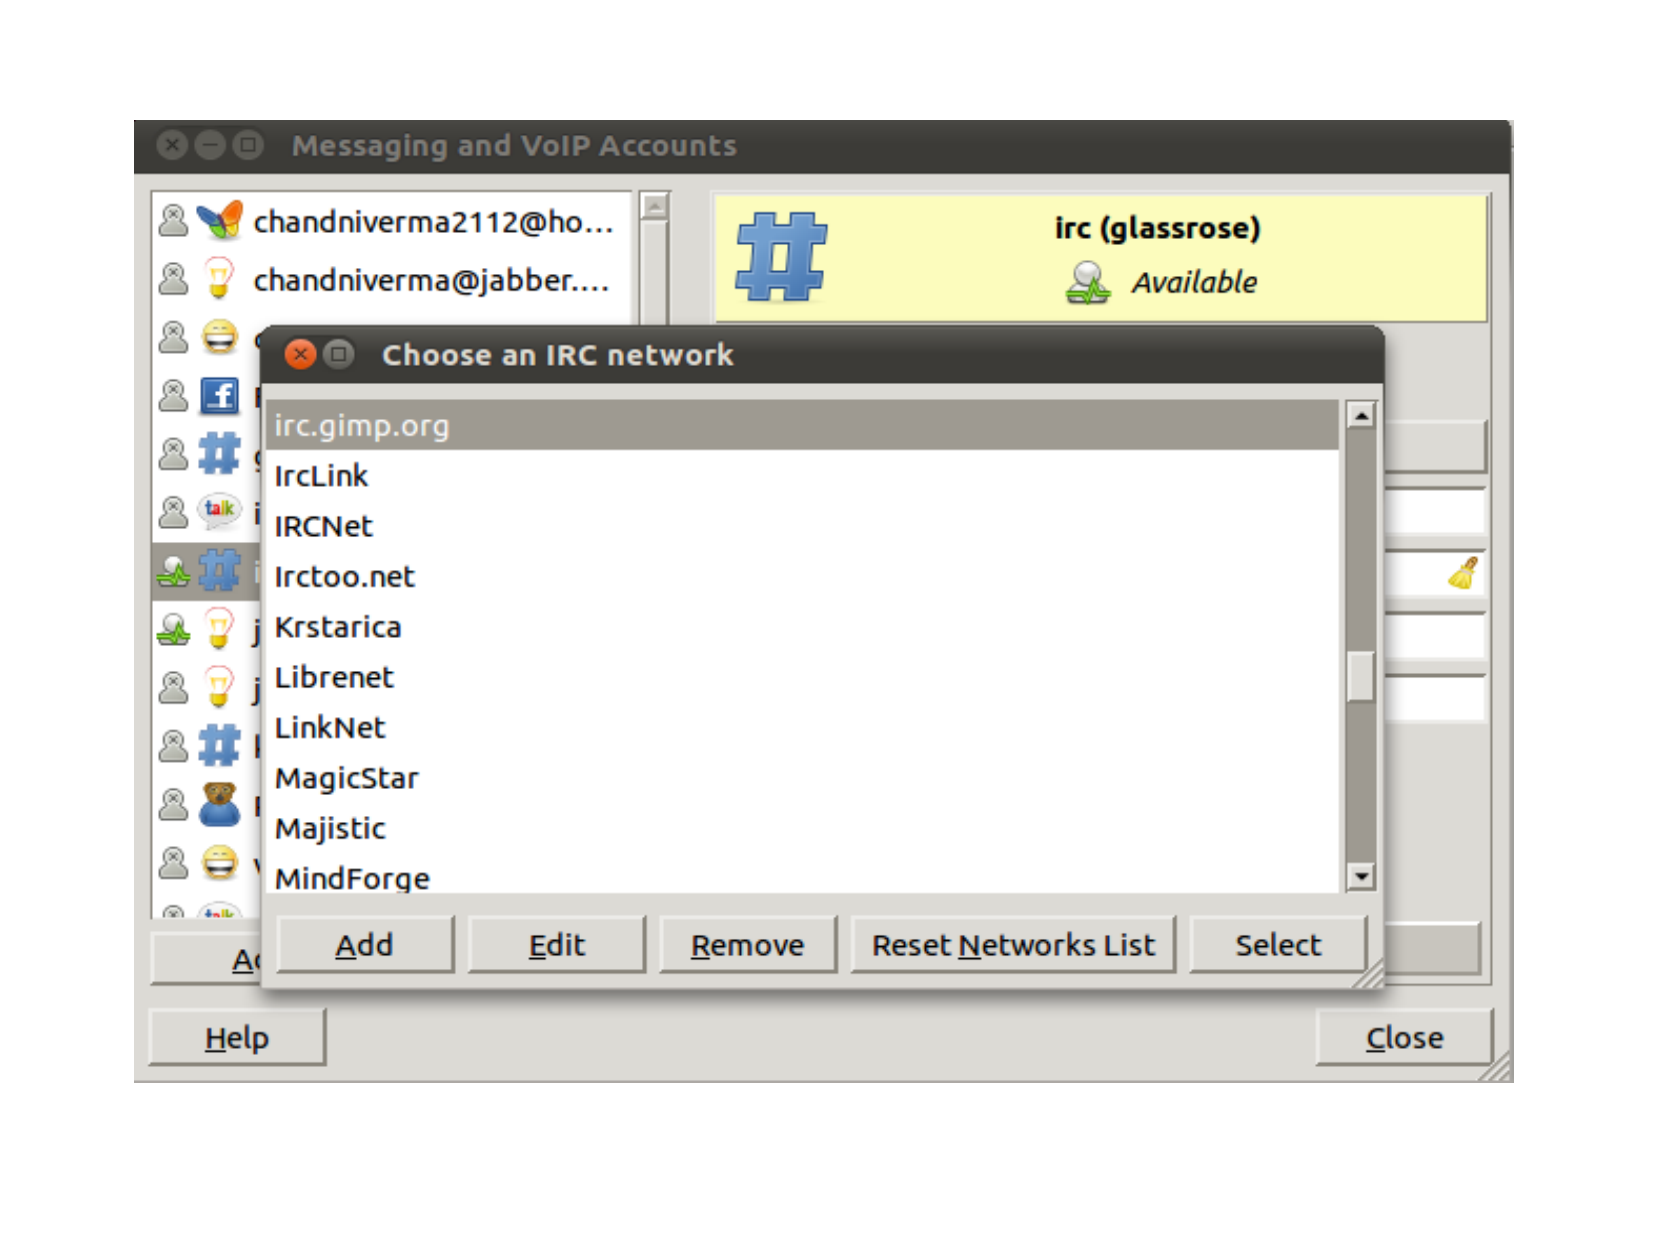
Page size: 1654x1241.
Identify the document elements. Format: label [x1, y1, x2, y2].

picture [134, 120, 1514, 1083]
